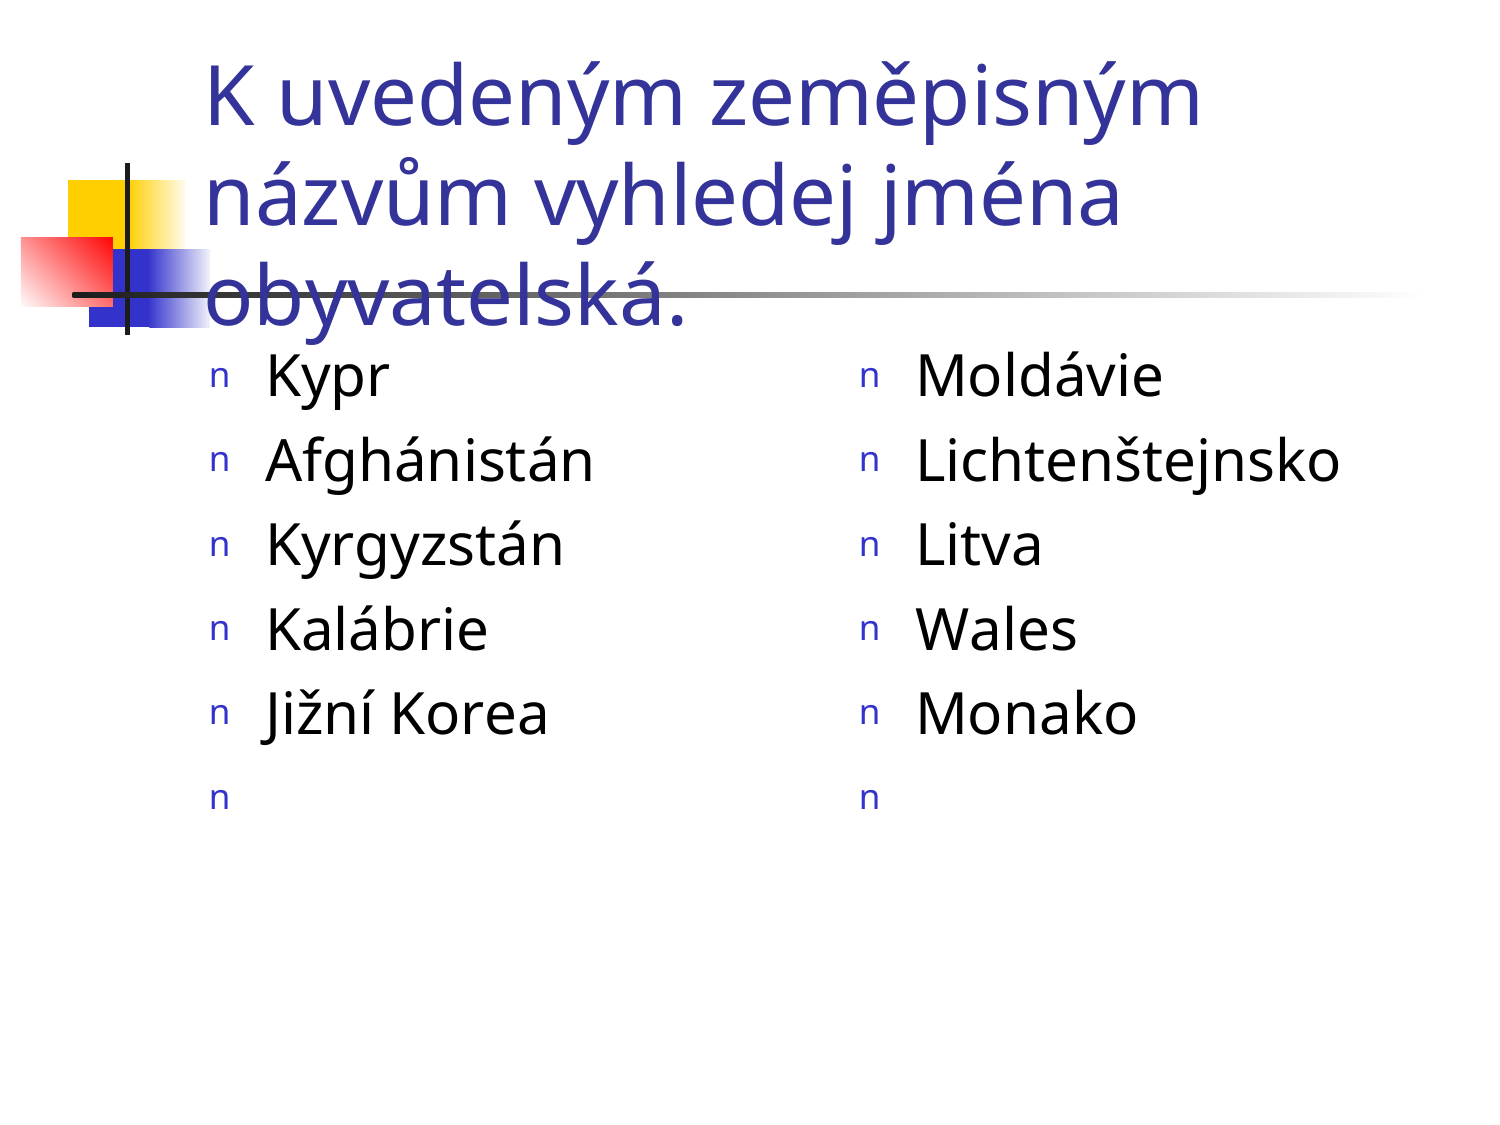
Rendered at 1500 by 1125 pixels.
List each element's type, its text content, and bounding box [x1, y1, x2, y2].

list Kypr Afghánistán Kyrgyzstán Kalábrie Jižní Korea [193, 331, 819, 1007]
list Moldávie Lichtenštejnsko Litva Wales Monako [844, 331, 1469, 1007]
title K uvedeným zeměpisným názvům vyhledej jména obyvatelská. [188, 35, 1468, 275]
